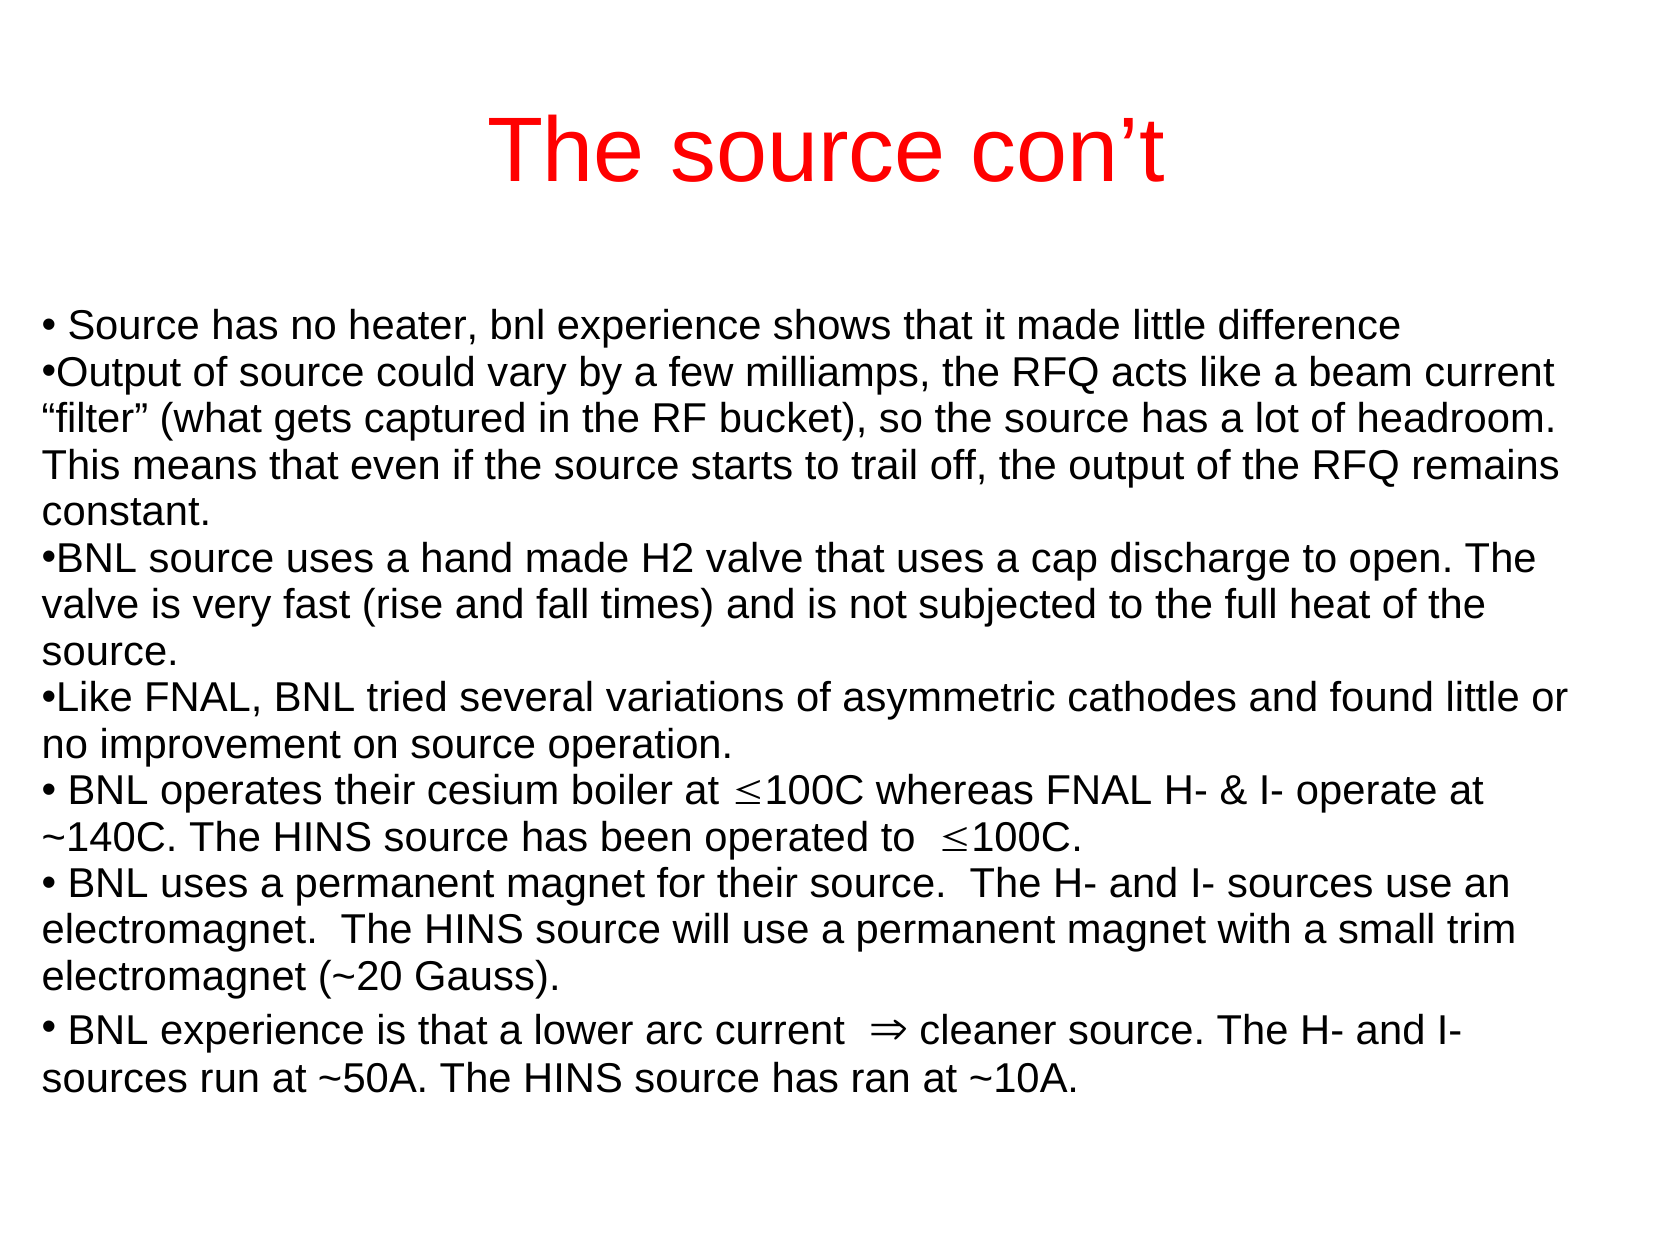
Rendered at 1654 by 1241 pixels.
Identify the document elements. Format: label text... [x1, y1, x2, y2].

title The source con’t [82, 49, 1571, 257]
text_box Source has no heater, bnl experience shows that it made little difference Output of source could vary by a few milliamps, the RFQ acts like a beam current “filter” (what gets captured in the RF bucket), so the source has a lot of headroom. This means that even if the source starts to trail off, the output of the RFQ remains constant. BNL source uses a hand made H2 valve that uses a cap discharge to open. The valve is very fast (rise and fall times) and is not subjected to the full heat of the source. Like FNAL, BNL tried several variations of asymmetric cathodes and found little or no improvement on source operation. BNL operates their cesium boiler at ≤100C whereas FNAL H- & I- operate at ~140C. The HINS source has been operated to ≤100C. BNL uses a permanent magnet for their source. The H- and I- sources use an electromagnet. The HINS source will use a permanent magnet with a small trim electromagnet (~20 Gauss). BNL experience is that a lower arc current ⇒ cleaner source. The H- and I- sources run at ~50A. The HINS source has ran at ~10A. [26, 294, 1602, 1203]
